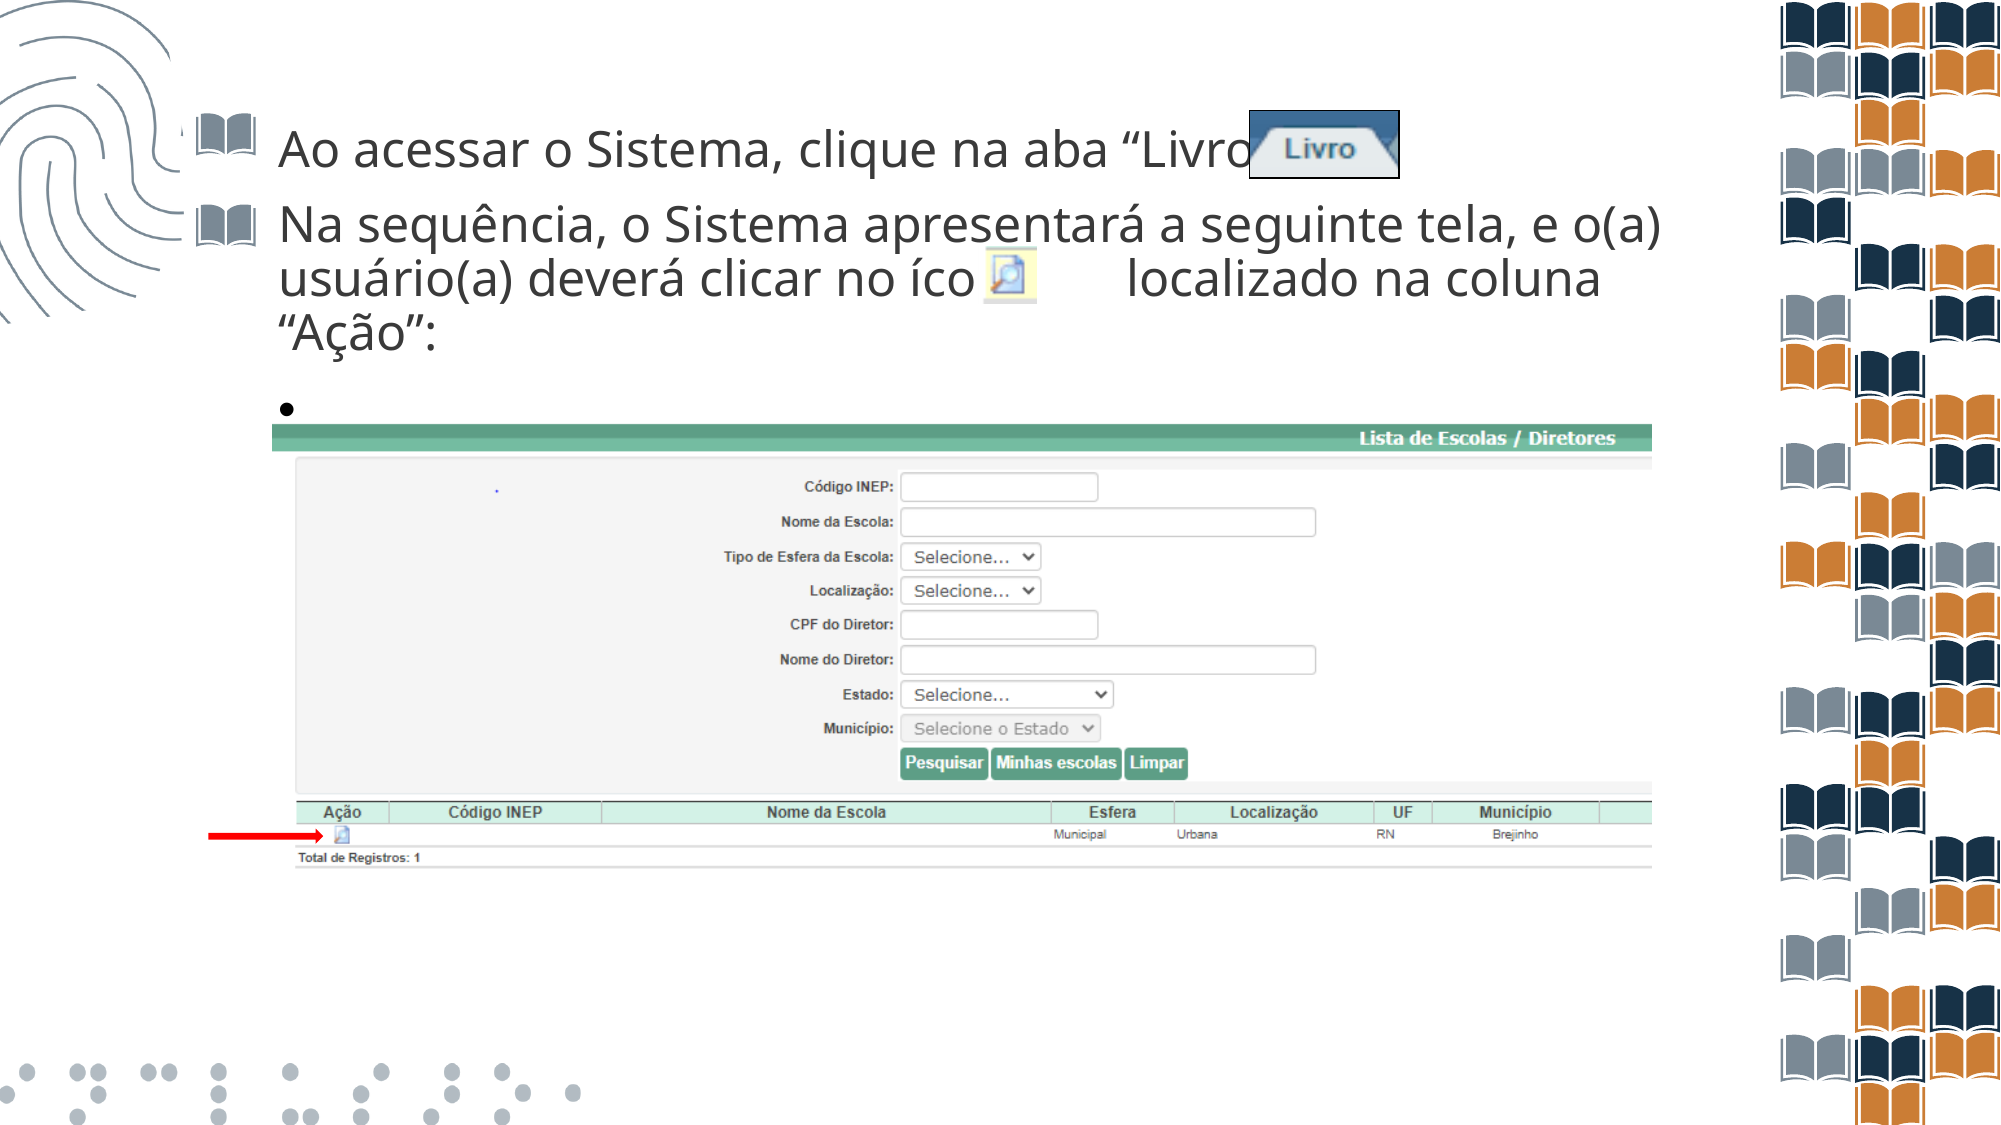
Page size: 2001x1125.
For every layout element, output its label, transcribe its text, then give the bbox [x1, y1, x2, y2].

text_box [1855, 592, 1926, 643]
text_box [1855, 490, 1926, 540]
picture [977, 246, 1037, 304]
text_box [1855, 541, 1926, 591]
text_box [1780, 0, 1851, 99]
text_box [1780, 1032, 1851, 1082]
text_box [1855, 0, 1926, 197]
picture [1250, 111, 1399, 178]
text_box [1855, 983, 1926, 1125]
text_box [1929, 392, 2000, 492]
text_box [0, 0, 256, 326]
text_box [1929, 293, 2000, 343]
text_box [1929, 0, 2000, 97]
text_box [196, 111, 256, 156]
text_box [1929, 242, 2000, 292]
text_box [1929, 147, 2000, 198]
picture [272, 420, 1652, 879]
text_box [1780, 539, 1851, 589]
text_box [0, 1063, 581, 1125]
text_box [1780, 292, 1851, 392]
text_box [1929, 539, 2000, 735]
text_box Ao acessar o Sistema, clique na aba “Livro”: Na sequência, o Sistema apresentará a seguinte tela, e o(a) usuário(a) deverá clicar no ícone localizado na coluna “Ação”: [263, 35, 1752, 920]
text_box [1780, 781, 1851, 882]
text_box [209, 832, 322, 841]
text_box [1855, 885, 1926, 936]
text_box [1929, 983, 2000, 1081]
text_box [1855, 348, 1926, 447]
text_box [1780, 684, 1851, 735]
text_box [1780, 145, 1851, 245]
text_box [1780, 440, 1851, 491]
text_box [1855, 241, 1926, 292]
text_box [1780, 932, 1851, 983]
text_box [1855, 689, 1926, 835]
text_box [1929, 834, 2000, 932]
